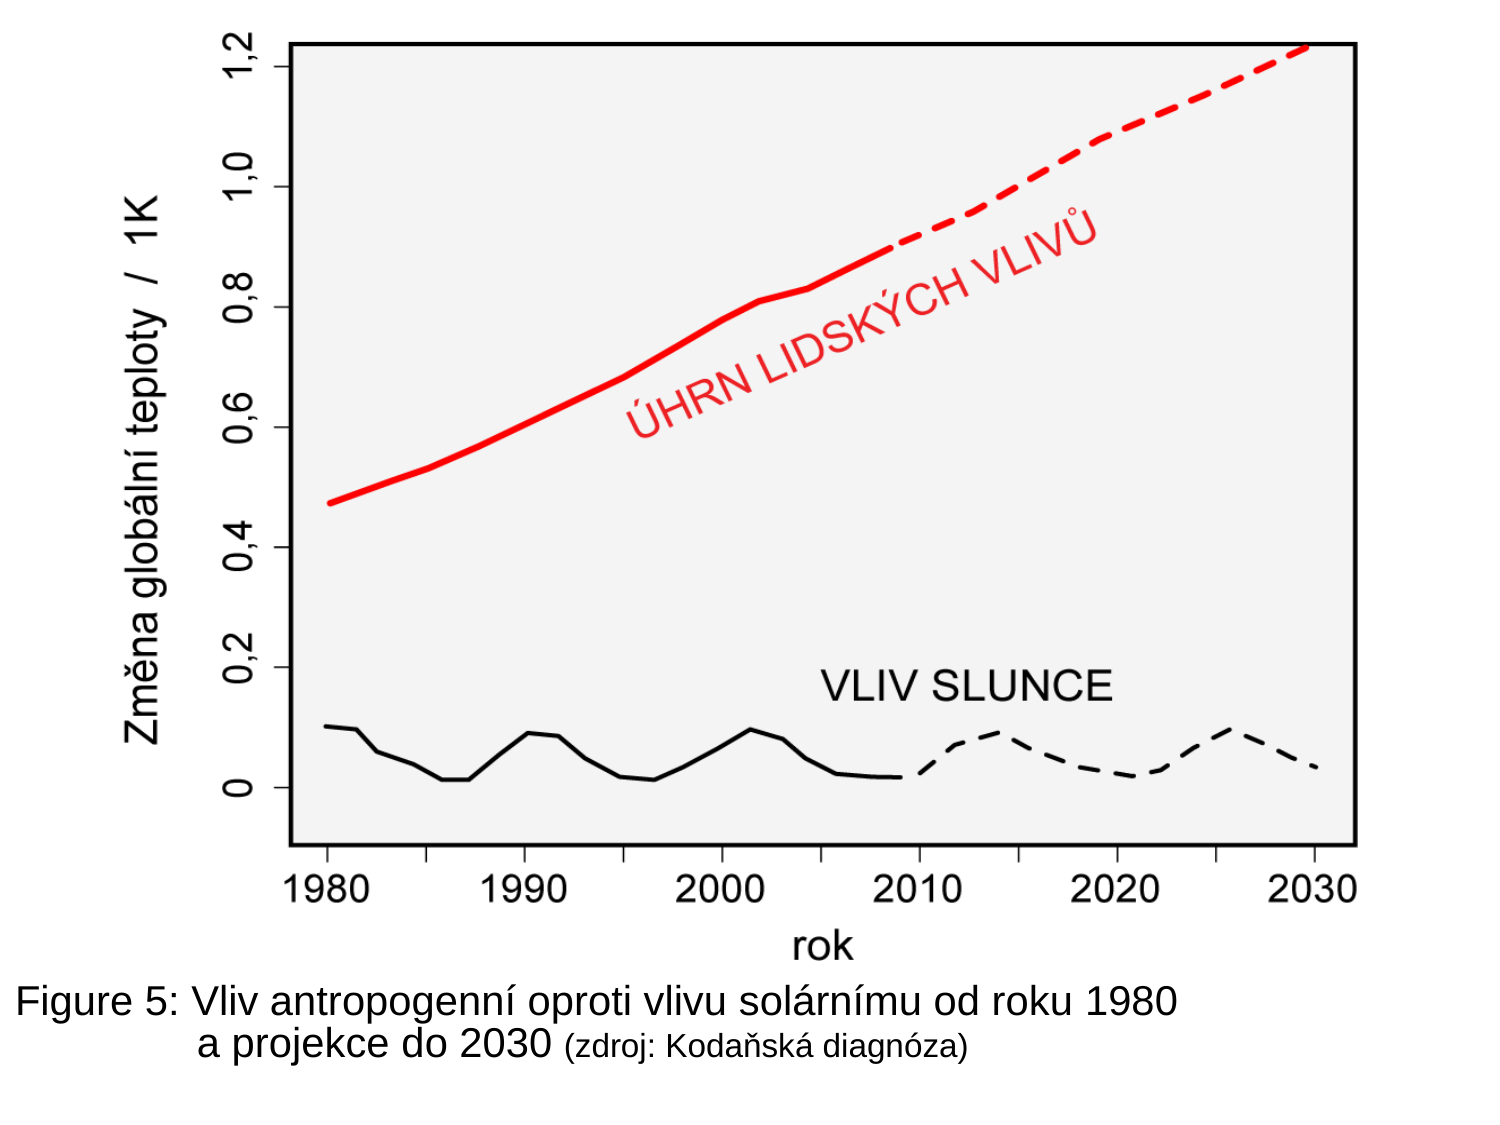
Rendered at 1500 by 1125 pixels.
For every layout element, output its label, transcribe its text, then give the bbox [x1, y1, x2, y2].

list Figure 5: Vliv antropogenní oproti vlivu solárnímu od roku 1980 a projekce do 2030 (zdroj: Kodaňská diagnóza) [0, 974, 1213, 1088]
picture [118, 29, 1359, 975]
